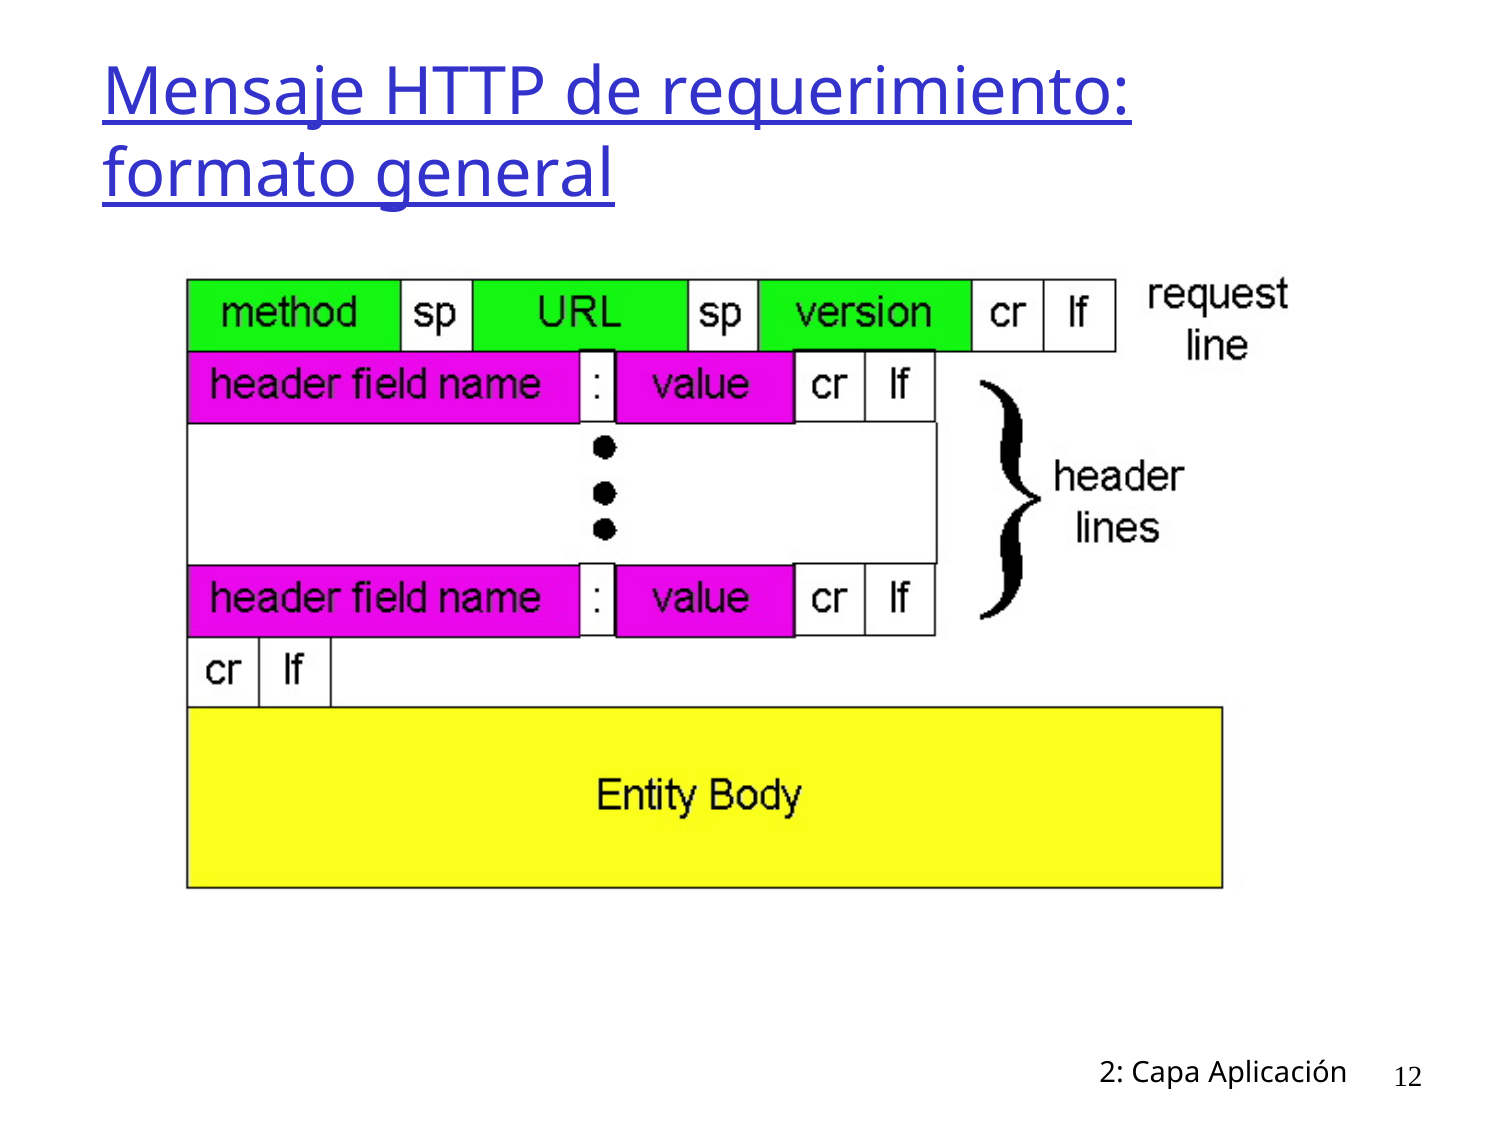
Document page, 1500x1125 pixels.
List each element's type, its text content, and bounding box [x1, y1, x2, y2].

title Mensaje HTTP de requerimiento: formato general [87, 35, 1363, 228]
picture [183, 270, 1417, 891]
